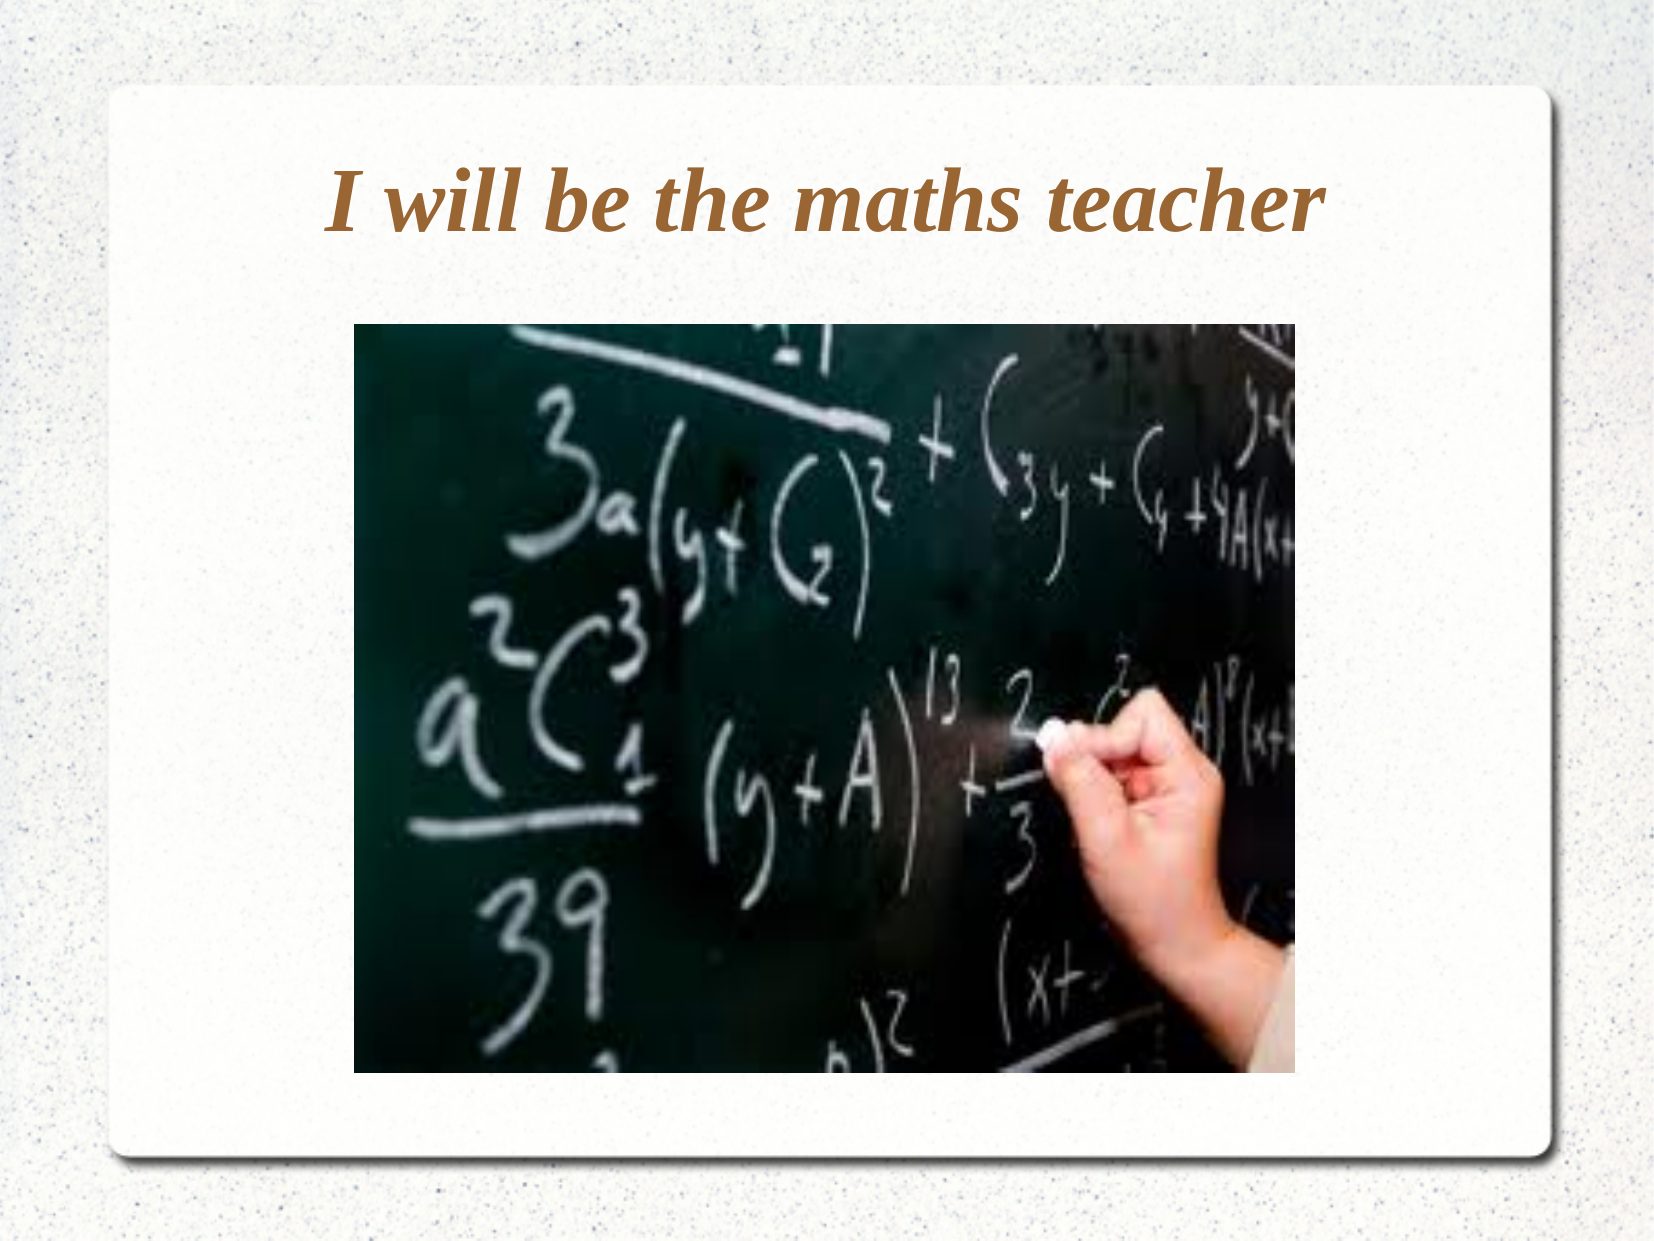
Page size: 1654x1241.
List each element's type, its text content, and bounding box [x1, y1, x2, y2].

title I will be the maths teacher [118, 96, 1536, 304]
picture [0, 0, 1654, 1241]
